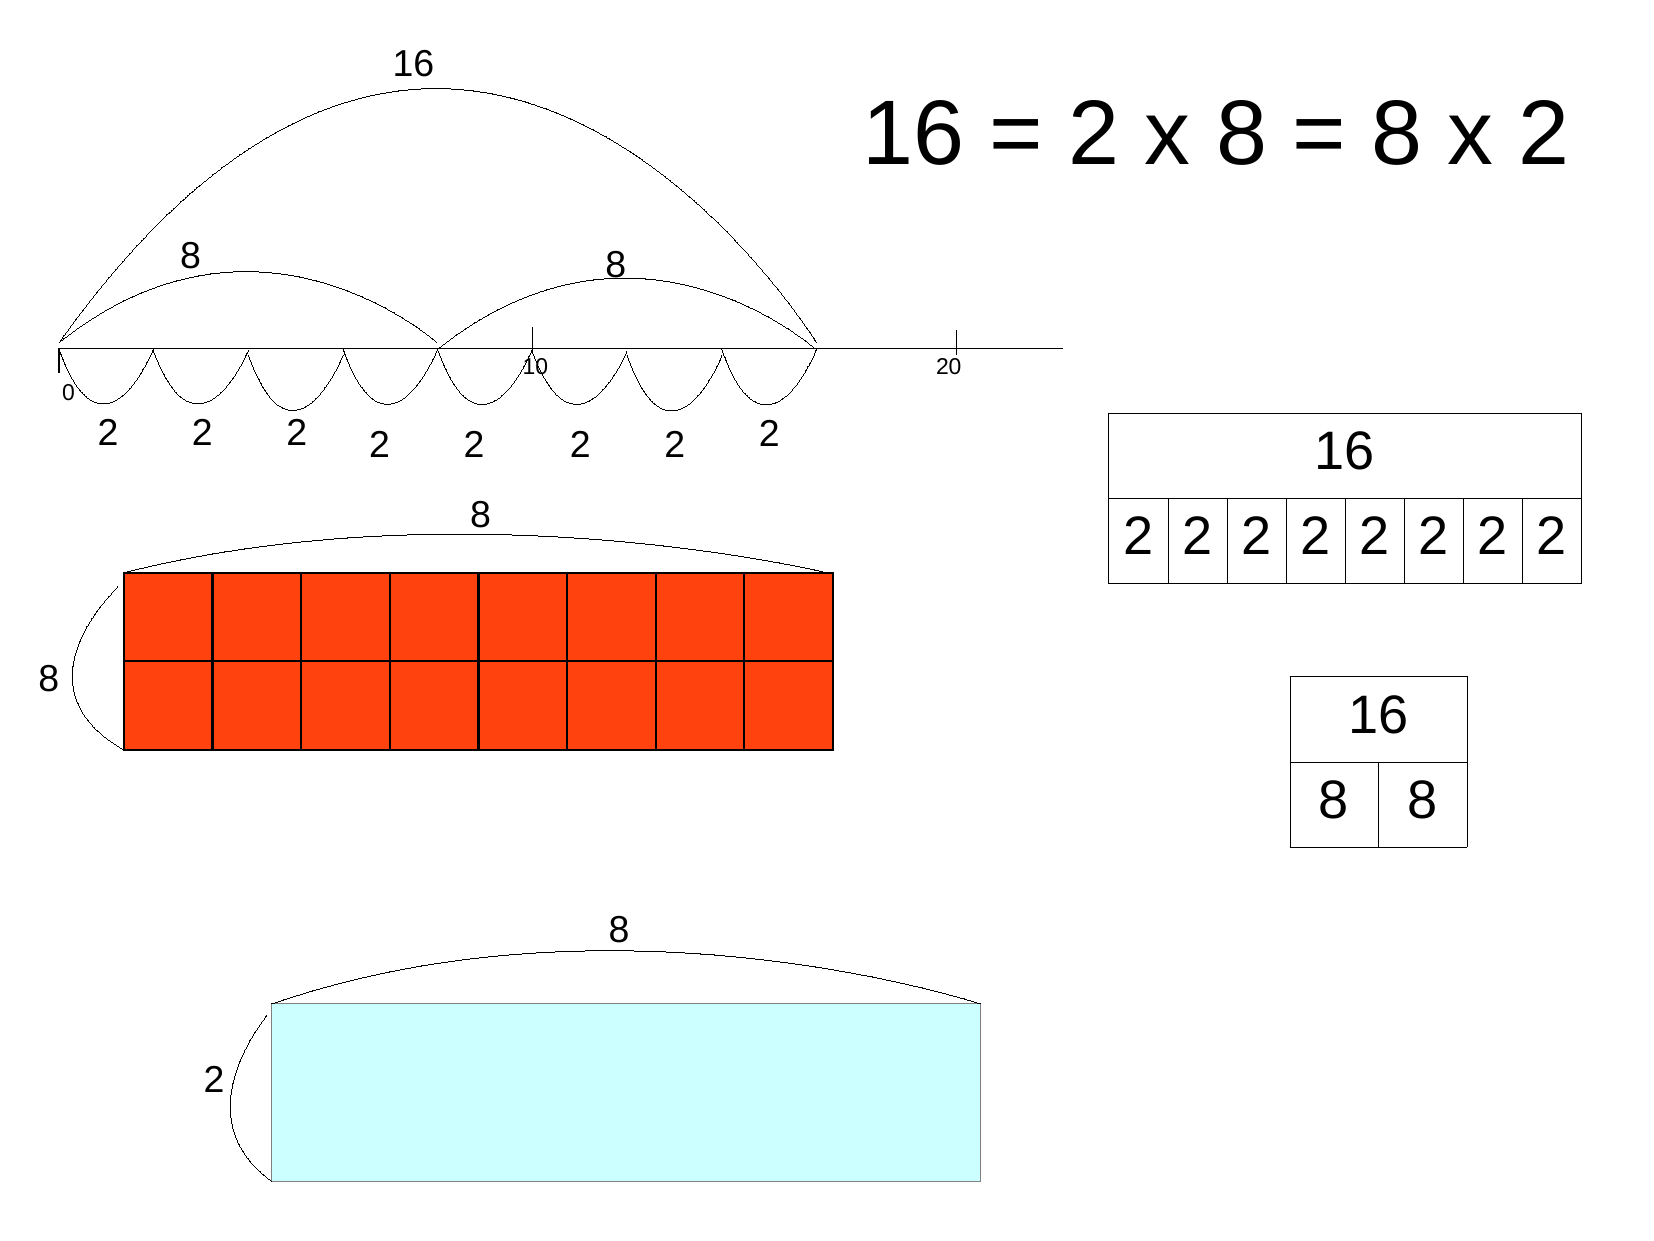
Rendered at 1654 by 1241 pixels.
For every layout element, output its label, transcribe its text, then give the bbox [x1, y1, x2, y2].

table_cell [125, 662, 211, 749]
text_box 8 [23, 649, 73, 707]
table_header 16 [1291, 677, 1467, 762]
text_box 2 [744, 404, 815, 462]
text_box 2 [448, 415, 520, 473]
table_cell [745, 662, 832, 749]
table_header [391, 574, 477, 660]
table_header 16 [1109, 414, 1581, 498]
table_header [125, 574, 211, 660]
table_cell 2 [1346, 499, 1404, 583]
table_header [214, 574, 300, 660]
table_cell 8 [1379, 763, 1467, 847]
table_header [568, 574, 655, 660]
text_box 2 [177, 403, 249, 461]
text_box 10 [507, 346, 591, 387]
table_header [302, 574, 389, 660]
table_cell 2 [1228, 499, 1286, 583]
table_cell 8 [1291, 763, 1378, 847]
text_box 0 [47, 372, 154, 413]
text_box 2 [354, 415, 390, 473]
table_cell 2 [1464, 499, 1522, 583]
table_header [480, 574, 566, 660]
text_box 16 [377, 35, 485, 93]
text_box [271, 1003, 981, 1182]
text_box 2 [188, 1051, 237, 1176]
table_cell 2 [1169, 499, 1227, 583]
table_cell [214, 662, 300, 749]
text_box 8 [455, 486, 497, 544]
table_cell [302, 662, 389, 749]
table_cell [391, 662, 477, 749]
table_header [745, 574, 832, 660]
text_box 8 [590, 236, 650, 294]
text_box 20 [921, 346, 1004, 387]
text_box 8 [594, 901, 721, 1016]
table_cell [657, 662, 743, 749]
title 16 = 2 x 8 = 8 x 2 [744, 29, 1654, 237]
table_cell [568, 662, 655, 749]
table_header [657, 574, 743, 660]
table_cell 2 [1287, 499, 1345, 583]
table_cell 2 [1109, 499, 1168, 583]
text_box 2 [555, 415, 591, 473]
text_box 8 [165, 226, 237, 284]
table_cell 2 [1523, 499, 1581, 583]
text_box 2 [271, 404, 343, 462]
text_box 2 [649, 415, 721, 473]
text_box 2 [82, 403, 119, 461]
table_cell [480, 662, 566, 749]
table_cell 2 [1405, 499, 1463, 583]
